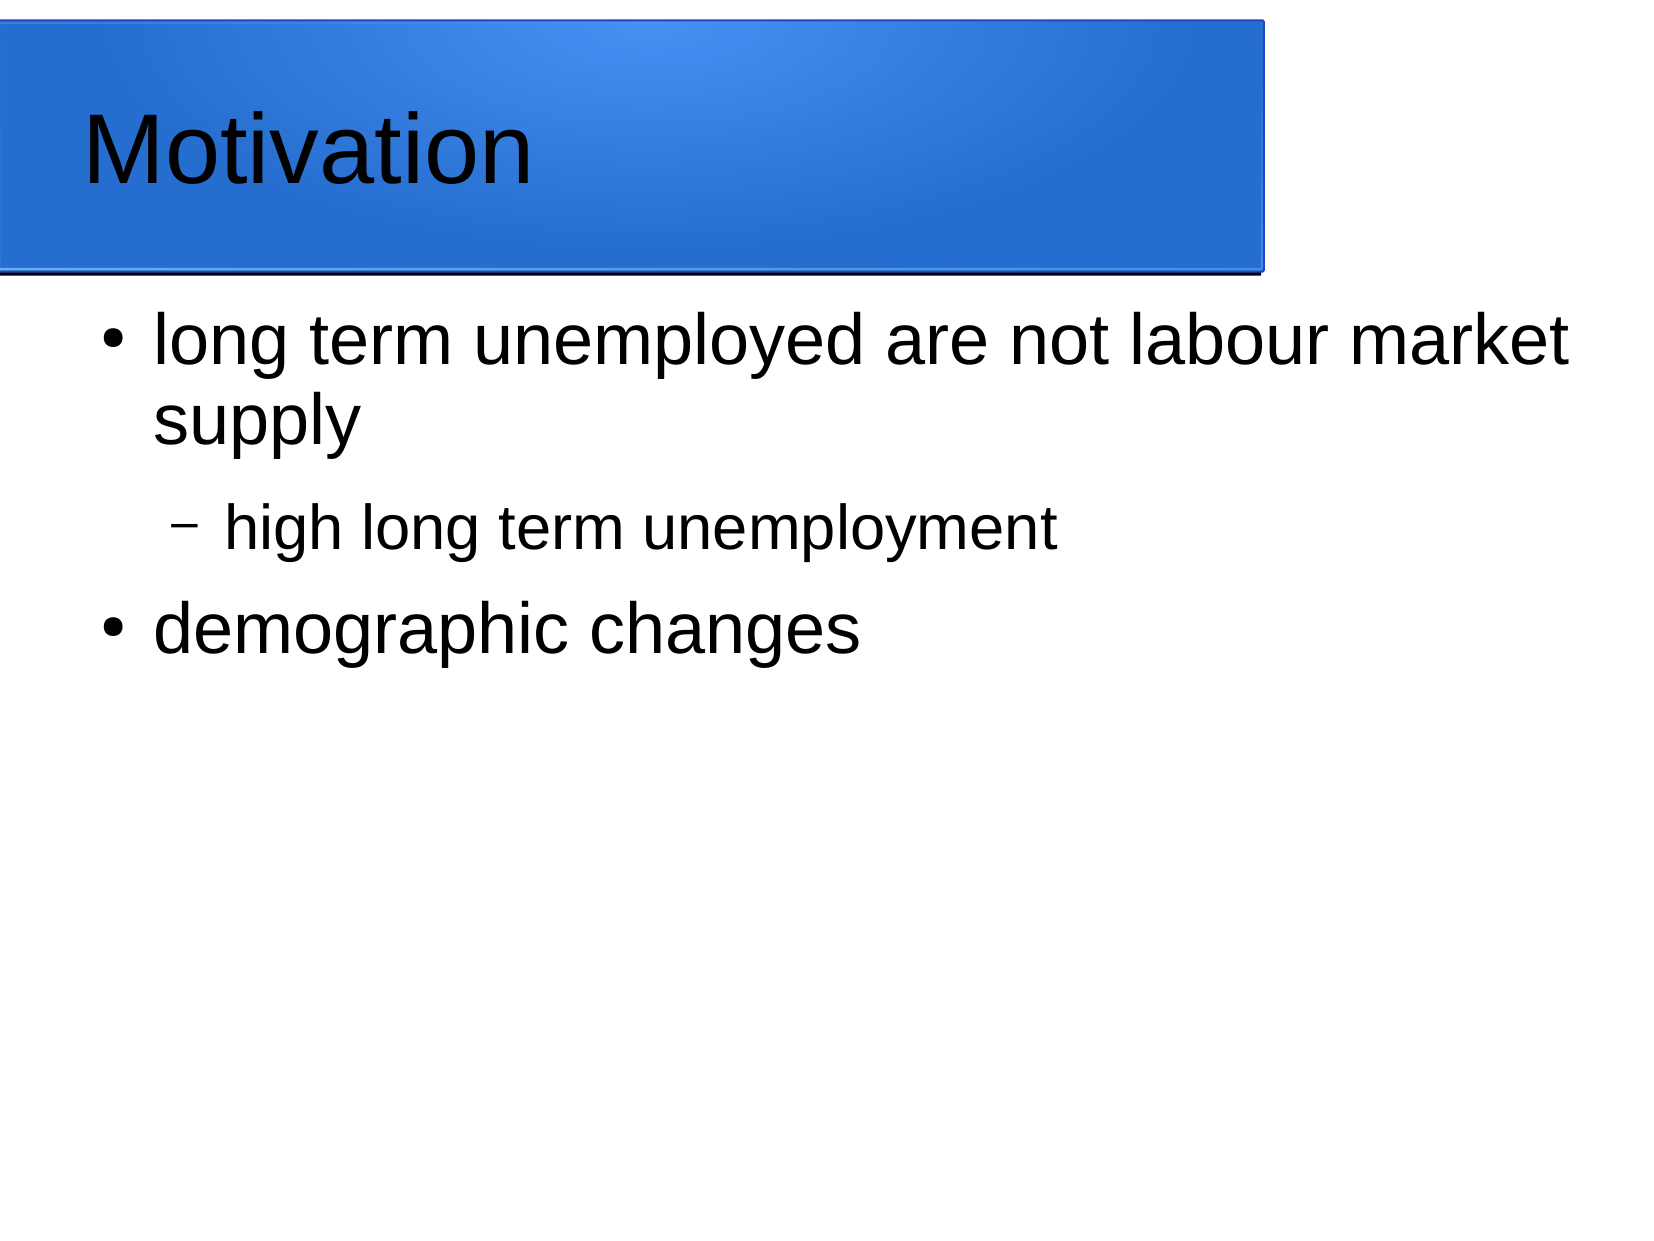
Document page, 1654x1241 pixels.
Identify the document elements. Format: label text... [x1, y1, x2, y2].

title Motivation [82, 47, 1235, 252]
list long term unemployed are not labour market supply high long term unemployment demographic changes [82, 299, 1571, 1019]
